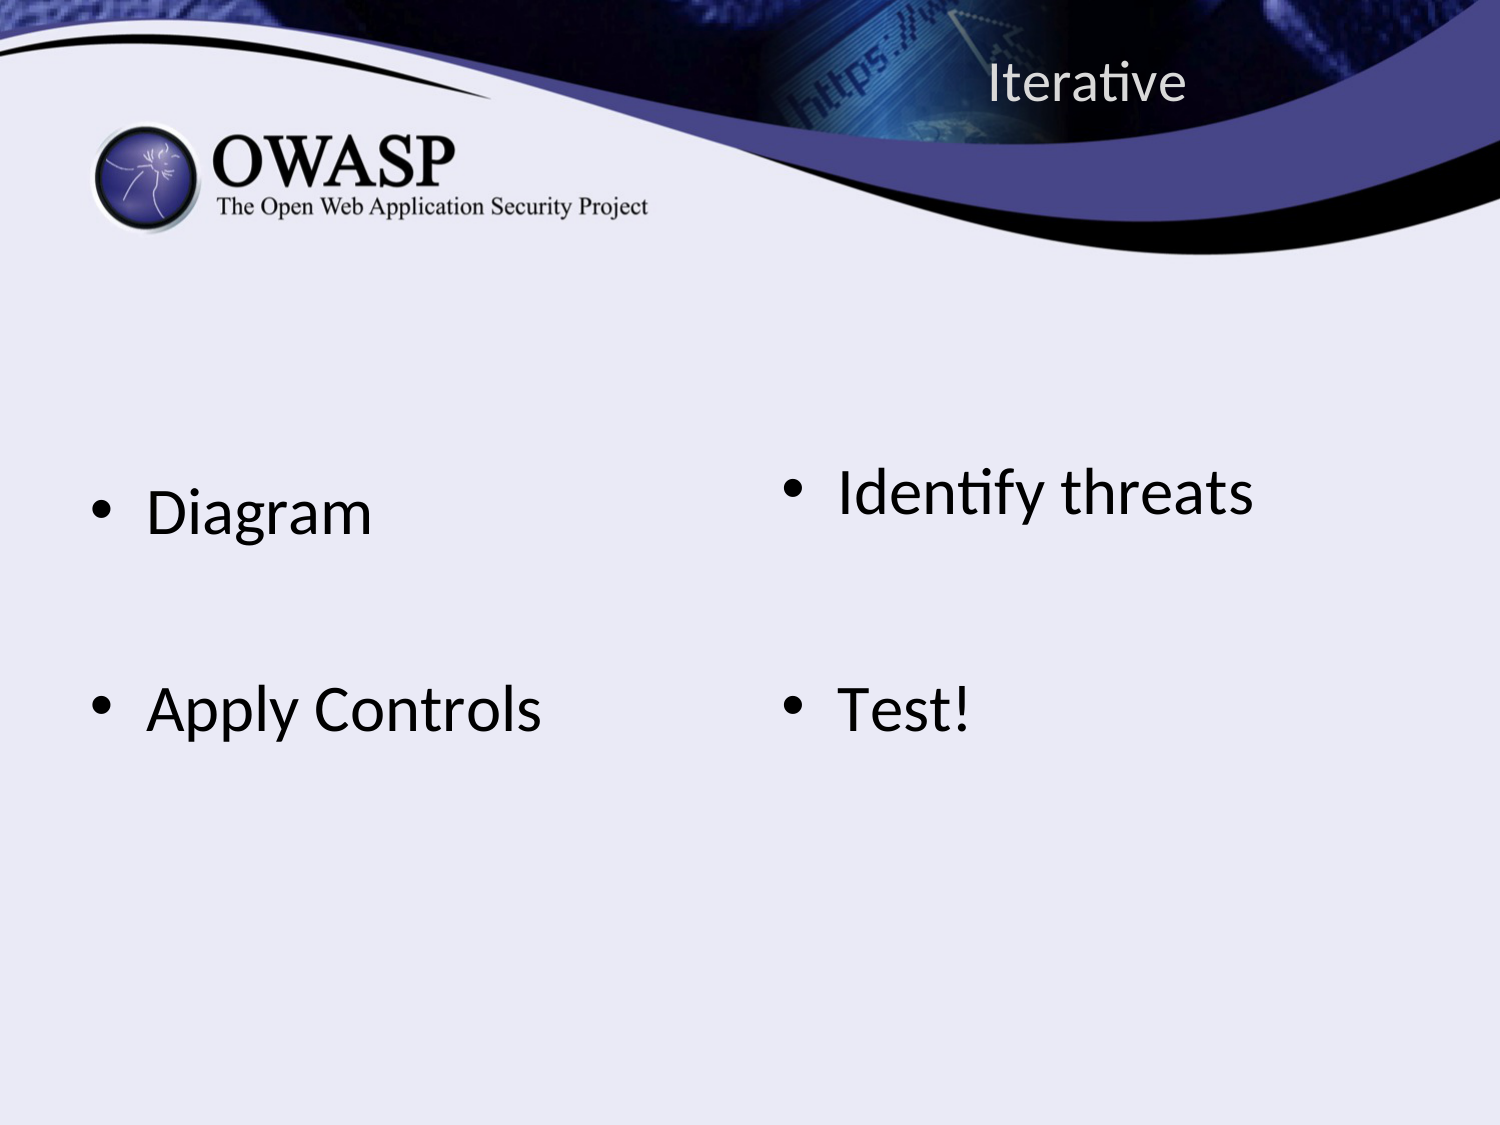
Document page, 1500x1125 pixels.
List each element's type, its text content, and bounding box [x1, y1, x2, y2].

list Test! [766, 656, 1426, 1017]
list Diagram [75, 460, 734, 656]
list Identify threats [766, 439, 1426, 615]
list Apply Controls [75, 656, 734, 1017]
picture [0, 0, 1500, 1125]
title Iterative [699, 0, 1476, 156]
